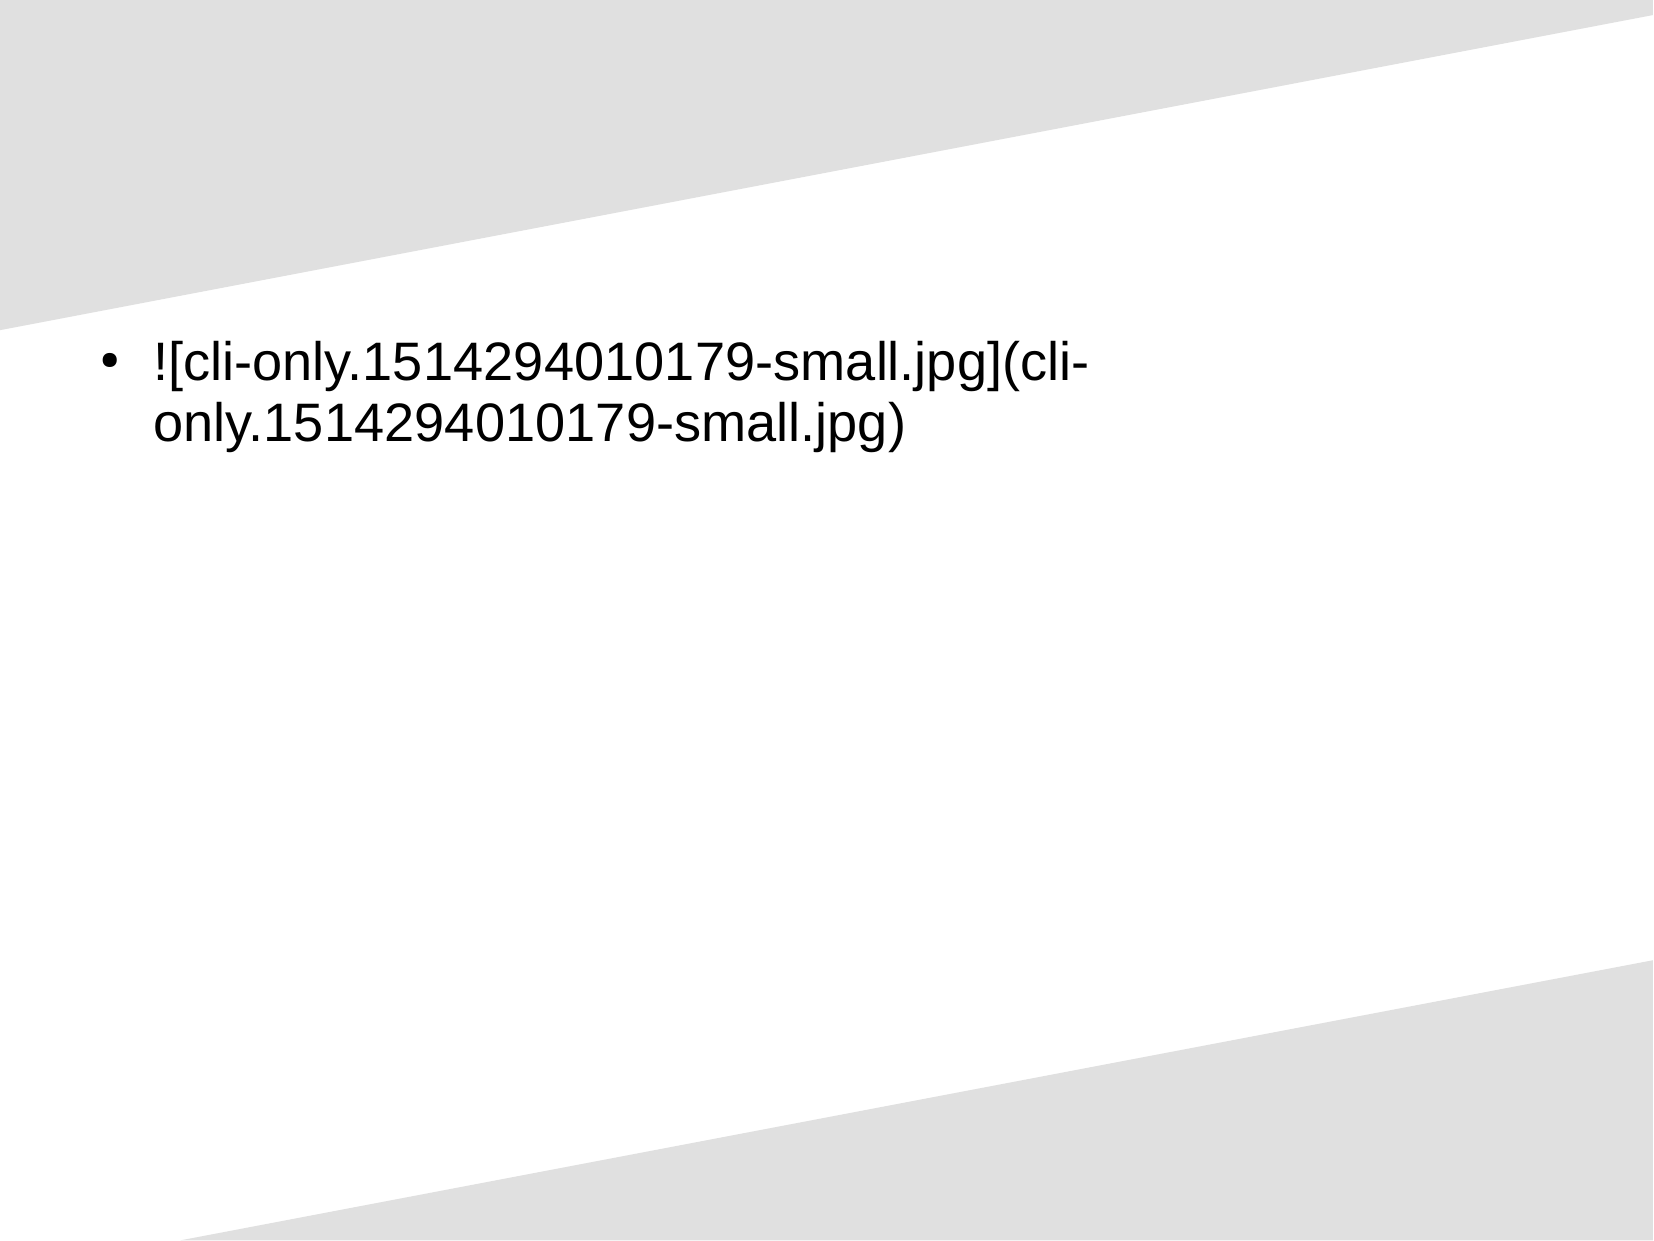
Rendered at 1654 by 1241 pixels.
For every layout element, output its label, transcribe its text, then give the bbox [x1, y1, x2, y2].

list ![cli-only.1514294010179-small.jpg](cli-only.1514294010179-small.jpg) [82, 331, 1538, 1052]
